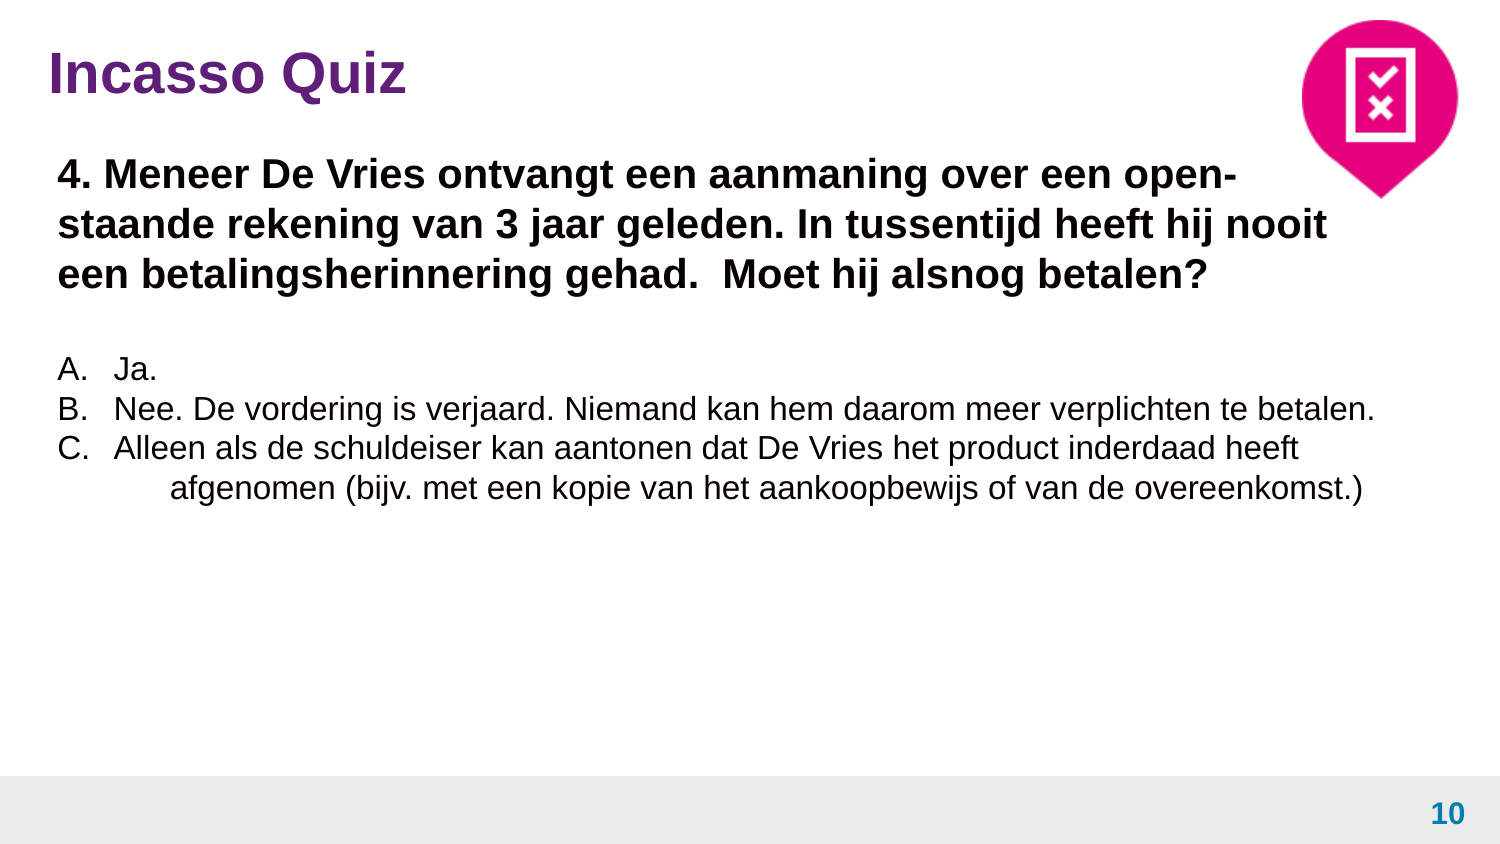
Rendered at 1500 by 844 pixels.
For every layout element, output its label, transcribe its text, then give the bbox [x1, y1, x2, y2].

text_box 10 [1423, 786, 1492, 838]
text_box 4. Meneer De Vries ontvangt een aanmaning over een open- staande rekening van 3 jaar geleden. In tussentijd heeft hij nooit een betalingsherinnering gehad. Moet hij alsnog betalen? Ja. Nee. De vordering is verjaard. Niemand kan hem daarom meer verplichten te betalen. Alleen als de schuldeiser kan aantonen dat De Vries het product inderdaad heeft afgenomen (bijv. met een kopie van het aankoopbewijs of van de overeenkomst.) [50, 141, 1400, 538]
text_box Incasso Quiz [41, 0, 1392, 141]
picture [1302, 20, 1460, 202]
text_box [0, 776, 1500, 844]
